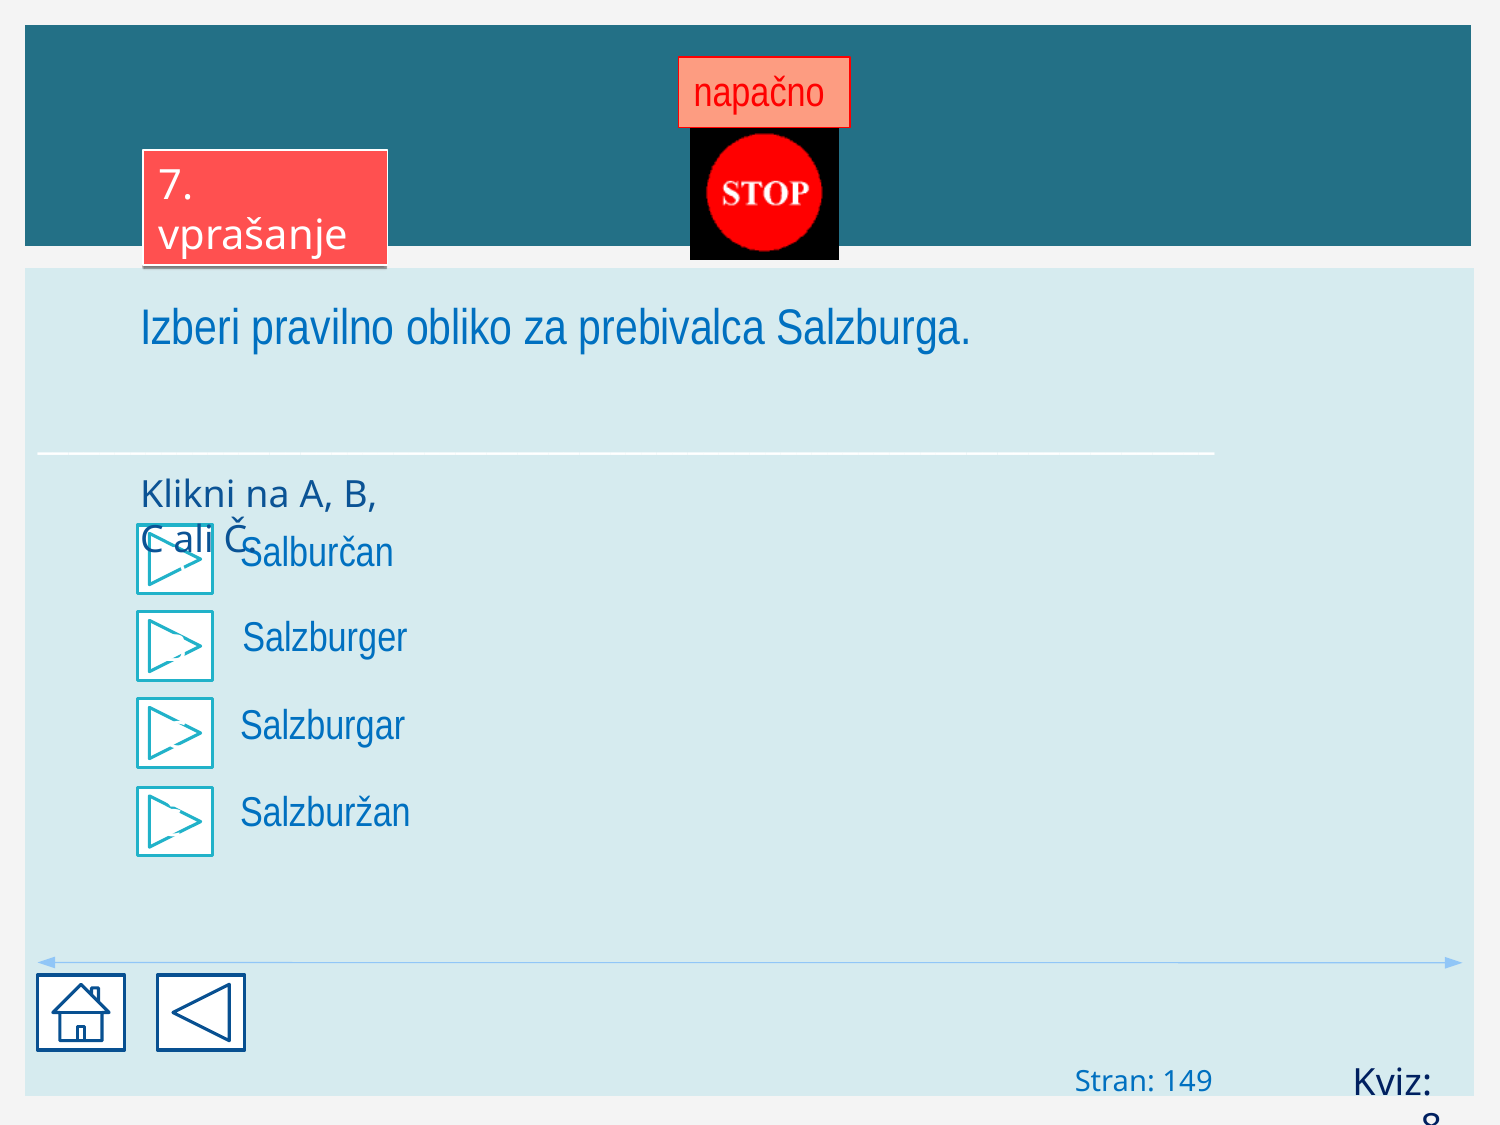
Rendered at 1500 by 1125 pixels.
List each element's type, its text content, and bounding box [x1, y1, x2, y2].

text_box Klikni na A, B, C ali Č. [125, 466, 413, 524]
text_box Salzburžan [224, 777, 1350, 844]
text_box Salburčan [225, 517, 1351, 584]
text_box Kviz: 8 [1337, 1050, 1475, 1111]
text_box Salzburger [227, 601, 1353, 668]
text_box Stran: 149 [975, 1055, 1313, 1106]
text_box [1426, 1116, 1435, 1124]
text_box [0, 0, 1500, 1125]
text_box 7. vprašanje [143, 149, 388, 216]
text_box B [137, 611, 213, 681]
text_box Č. [137, 787, 213, 856]
text_box napačno [678, 57, 850, 128]
text_box A [137, 524, 213, 594]
text_box C [137, 698, 213, 768]
picture [690, 128, 839, 260]
text_box ____________________________________________________________________________ [22, 404, 1488, 466]
text_box Izberi pravilno obliko za prebivalca Salzburga. [125, 286, 1288, 363]
text_box Salzburgar [225, 690, 1351, 756]
